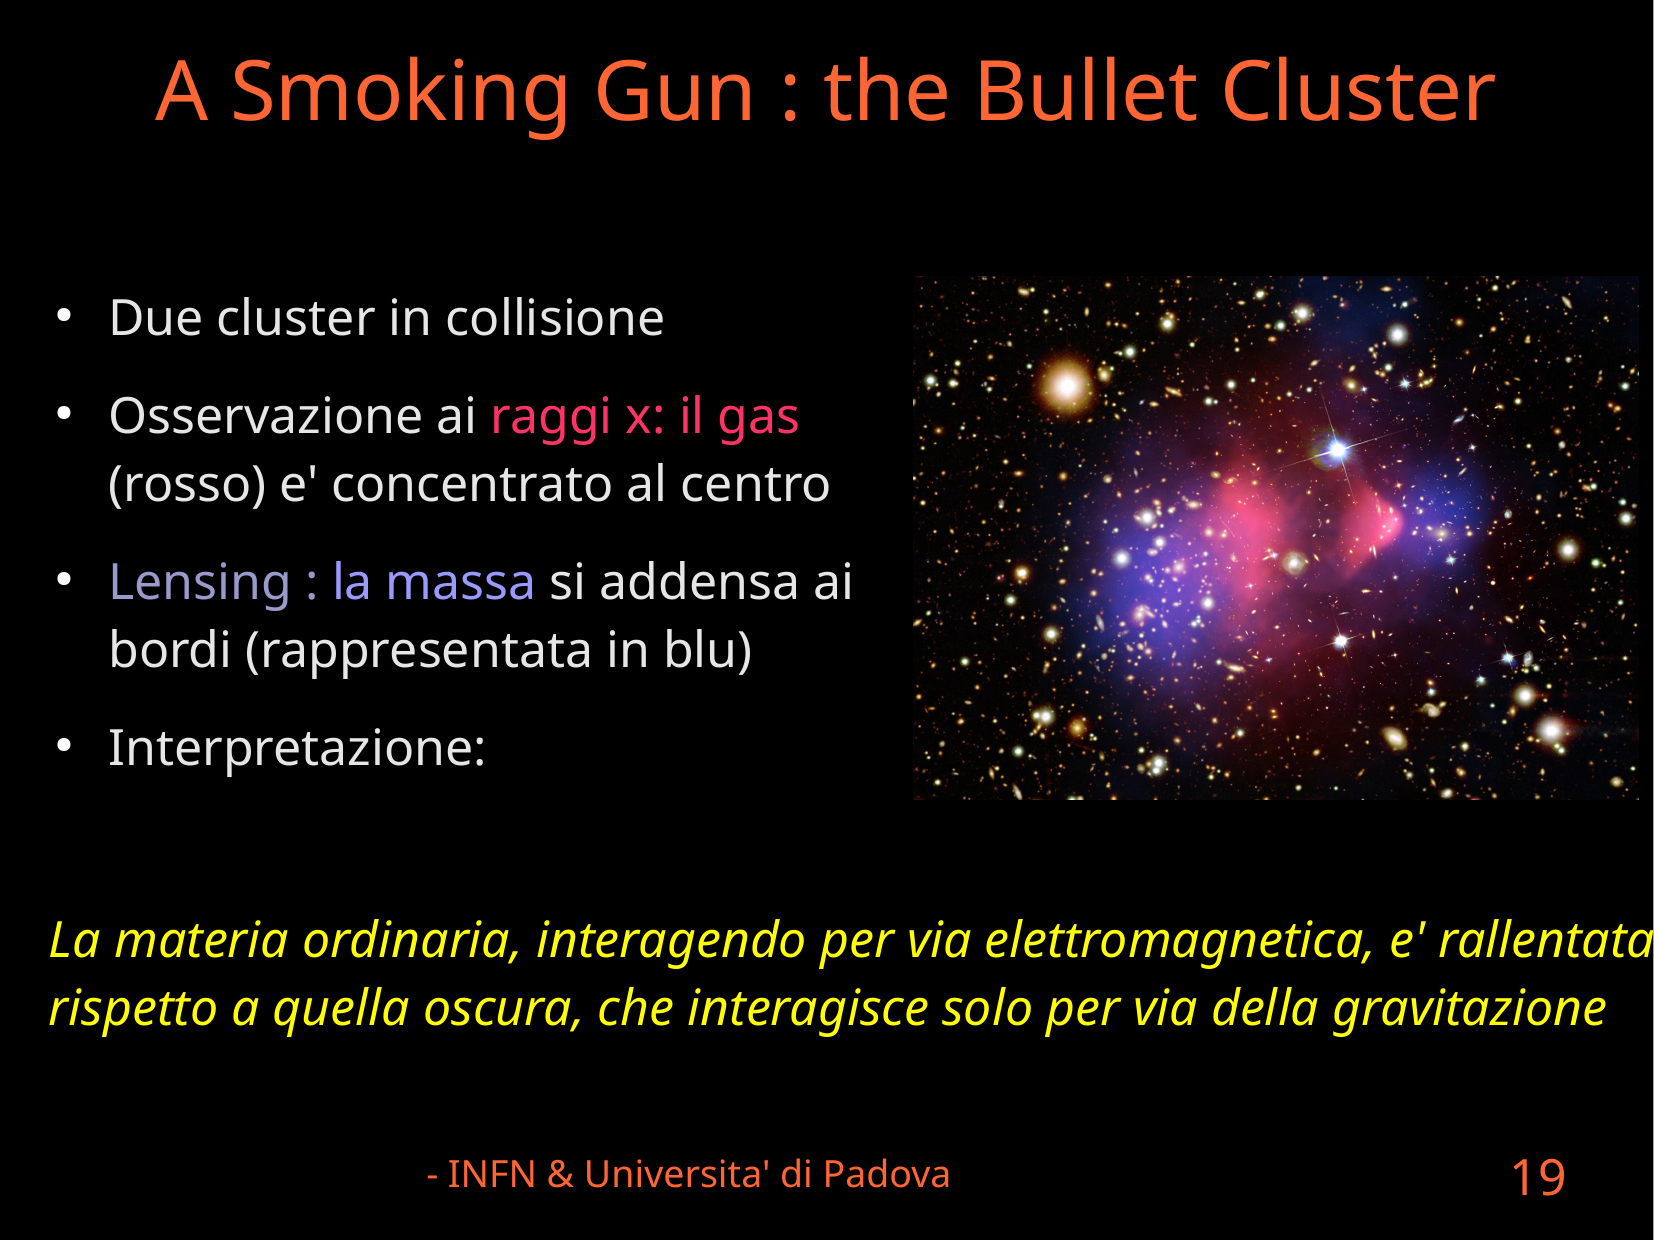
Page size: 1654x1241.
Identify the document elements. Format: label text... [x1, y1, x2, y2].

list Due cluster in collisione Osservazione ai raggi x: il gas (rosso) e' concentrato al centro Lensing : la massa si addensa ai bordi (rappresentata in blu) Interpretazione: [37, 1066, 901, 1204]
list Due cluster in collisione Osservazione ai raggi x: il gas (rosso) e' concentrato al centro Lensing : la massa si addensa ai bordi (rappresentata in blu) Interpretazione: [37, 281, 901, 896]
picture [913, 276, 1639, 800]
text_box La materia ordinaria, interagendo per via elettromagnetica, e' rallentata rispetto a quella oscura, che interagisce solo per via della gravitazione [34, 896, 1626, 1066]
title A Smoking Gun : the Bullet Cluster [82, 25, 1571, 151]
